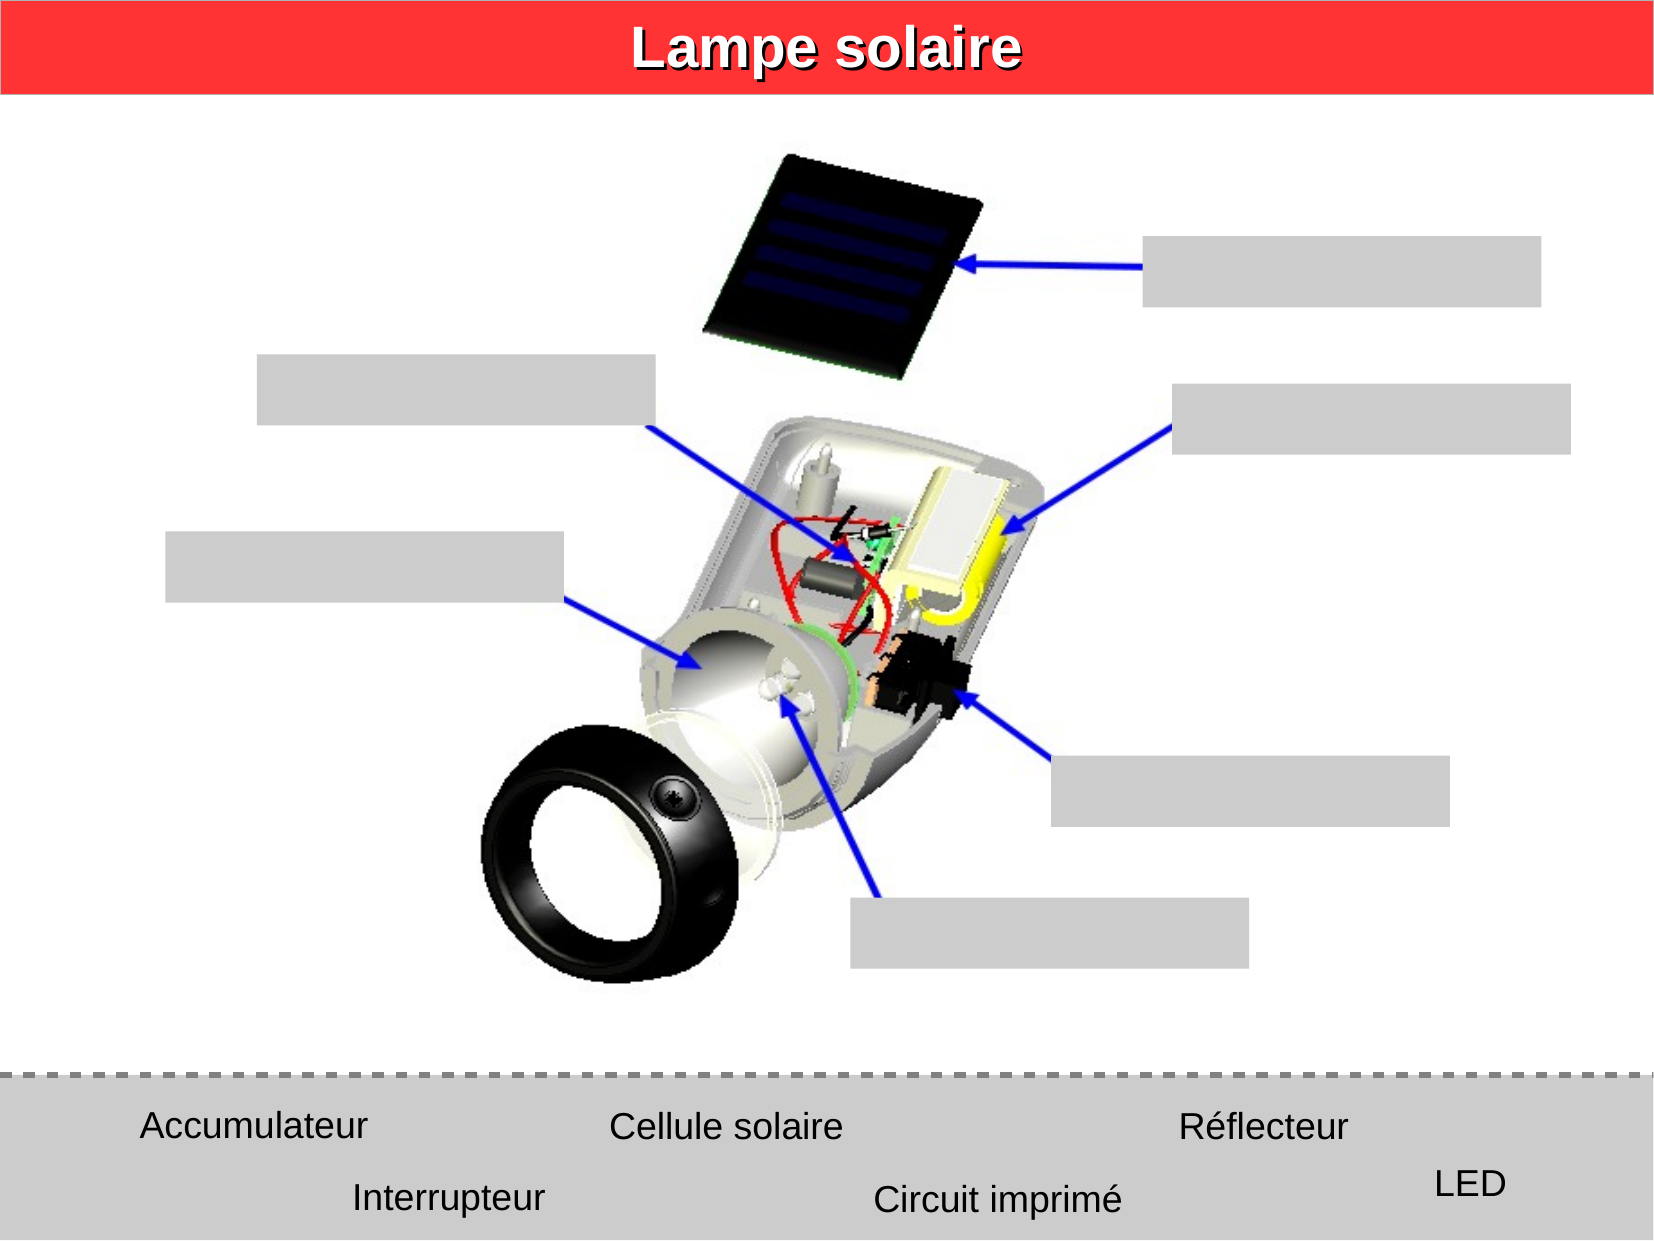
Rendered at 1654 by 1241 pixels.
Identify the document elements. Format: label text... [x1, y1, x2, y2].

text_box [1051, 755, 1450, 827]
text_box LED [1346, 1155, 1595, 1213]
text_box [1172, 383, 1571, 455]
text_box Interrupteur [248, 1169, 650, 1227]
text_box Lampe solaire [0, 0, 1654, 95]
text_box [165, 531, 564, 603]
text_box Réflecteur [1098, 1098, 1430, 1156]
picture [377, 129, 1288, 1004]
text_box Circuit imprimé [779, 1171, 1217, 1229]
text_box [850, 897, 1250, 969]
text_box [256, 354, 656, 426]
text_box [1142, 236, 1542, 308]
text_box Accumulateur [47, 1096, 461, 1154]
text_box [0, 1074, 1654, 1241]
text_box Cellule solaire [566, 1098, 886, 1156]
